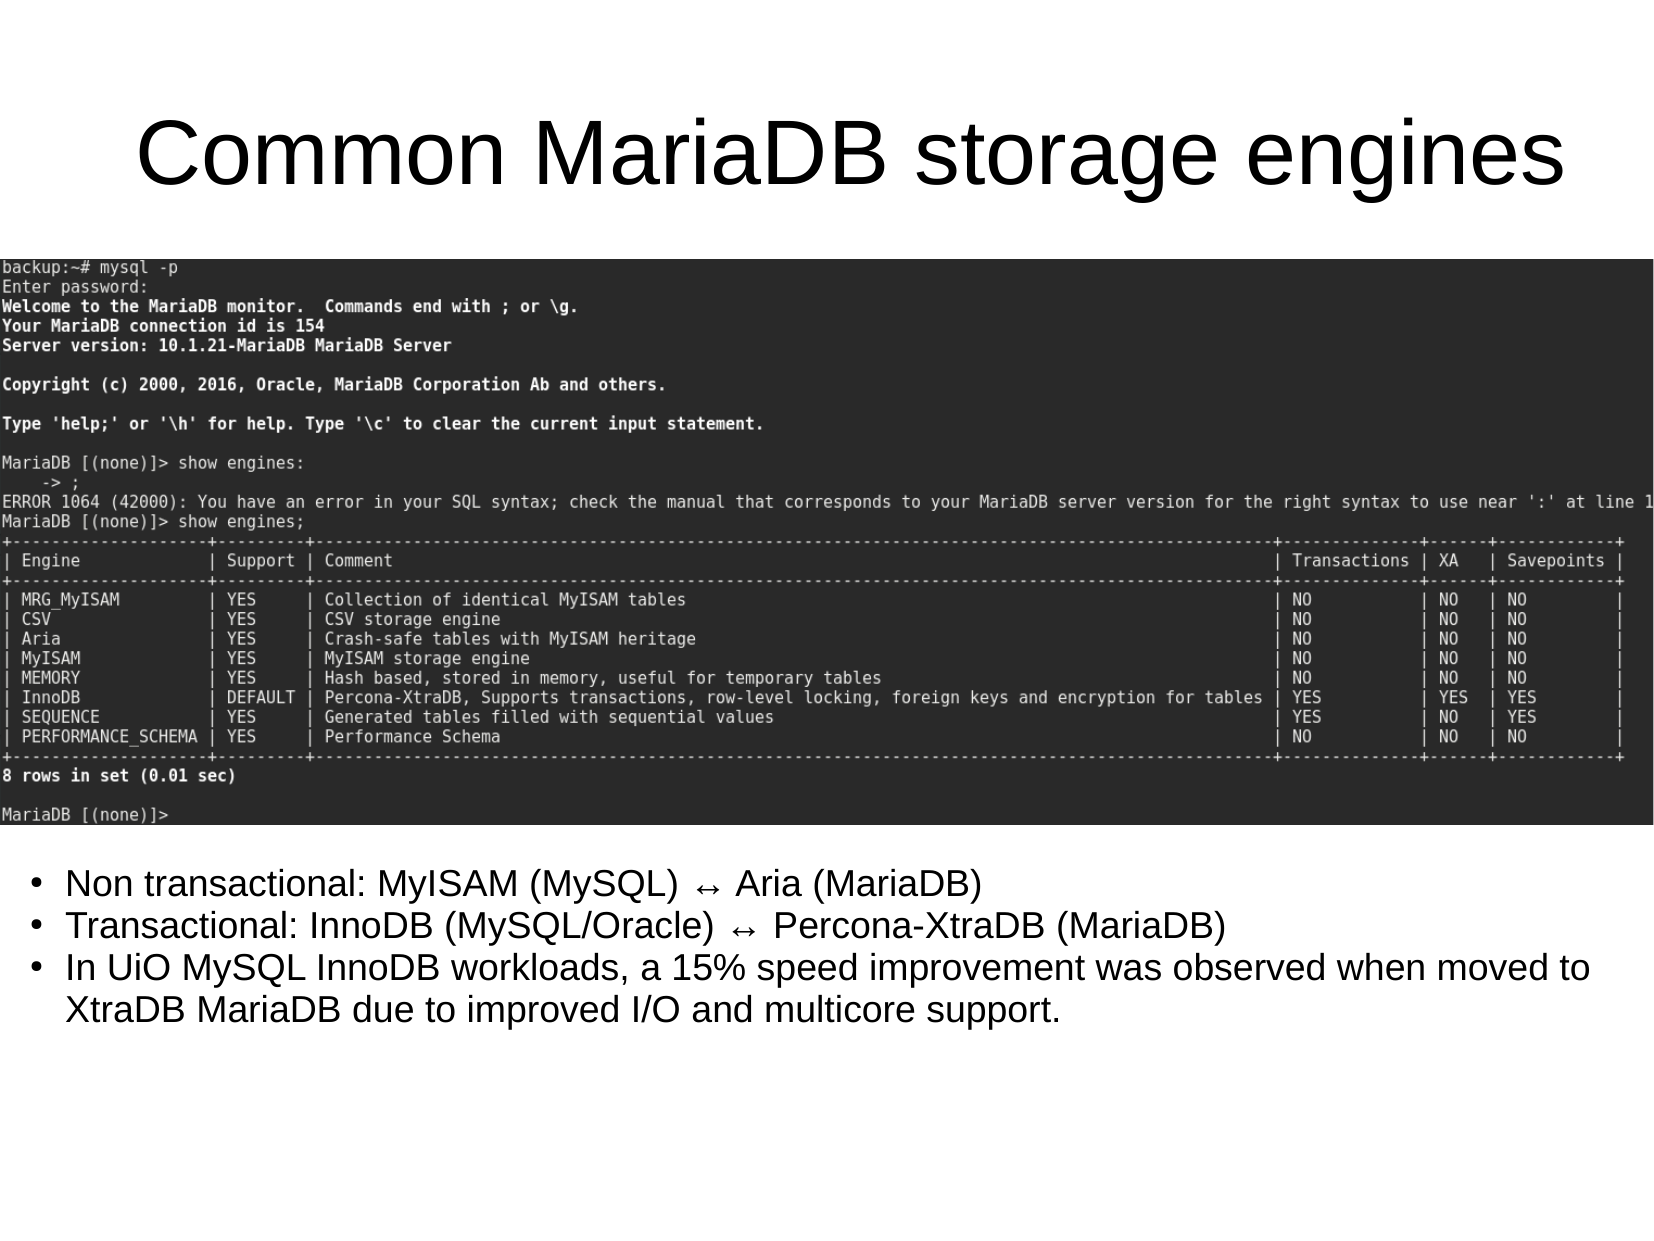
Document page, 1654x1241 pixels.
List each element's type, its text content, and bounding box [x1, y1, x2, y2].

title Common MariaDB storage engines [82, 49, 1571, 257]
picture [0, 259, 1654, 826]
text_box Non transactional: MyISAM (MySQL) ↔ Aria (MariaDB) Transactional: InnoDB (MySQL/Oracle) ↔ Percona-XtraDB (MariaDB) In UiO MySQL InnoDB workloads, a 15% speed improvement was observed when moved to XtraDB MariaDB due to improved I/O and multicore support. [15, 855, 1636, 1080]
